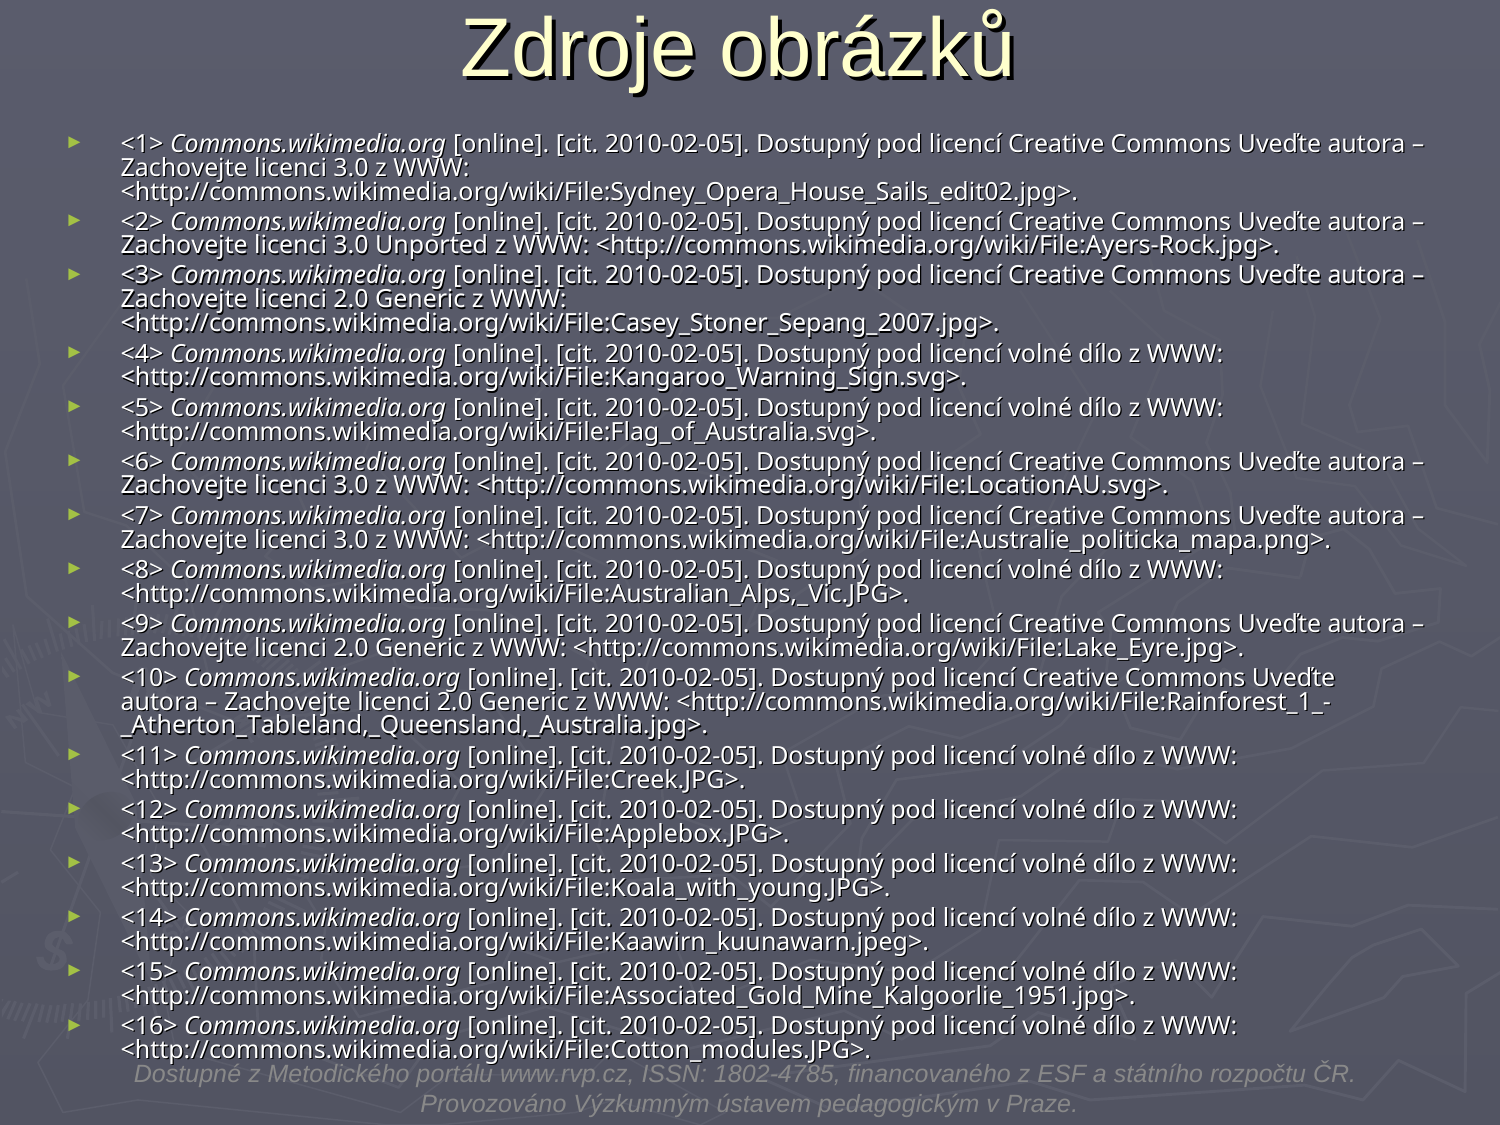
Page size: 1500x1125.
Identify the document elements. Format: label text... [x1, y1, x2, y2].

text_box Dostupné z Metodického portálu www.rvp.cz, ISSN: 1802-4785, financovaného z ESF a státního rozpočtu ČR. Provozováno Výzkumným ústavem pedagogickým v Praze. [0, 1049, 1500, 1125]
list <1> Commons.wikimedia.org [online]. [cit. 2010-02-05]. Dostupný pod licencí Creative Commons Uveďte autora – Zachovejte licenci 3.0 z WWW: <http://commons.wikimedia.org/wiki/File:Sydney_Opera_House_Sails_edit02.jpg>. <2> Commons.wikimedia.org [online]. [cit. 2010-02-05]. Dostupný pod licencí Creative Commons Uveďte autora – Zachovejte licenci 3.0 Unported z WWW: <http://commons.wikimedia.org/wiki/File:Ayers-Rock.jpg>. <3> Commons.wikimedia.org [online]. [cit. 2010-02-05]. Dostupný pod licencí Creative Commons Uveďte autora – Zachovejte licenci 2.0 Generic z WWW: <http://commons.wikimedia.org/wiki/File:Casey_Stoner_Sepang_2007.jpg>. <4> Commons.wikimedia.org [online]. [cit. 2010-02-05]. Dostupný pod licencí volné dílo z WWW: <http://commons.wikimedia.org/wiki/File:Kangaroo_Warning_Sign.svg>. <5> Commons.wikimedia.org [online]. [cit. 2010-02-05]. Dostupný pod licencí volné dílo z WWW: <http://commons.wikimedia.org/wiki/File:Flag_of_Australia.svg>. <6> Commons.wikimedia.org [online]. [cit. 2010-02-05]. Dostupný pod licencí Creative Commons Uveďte autora – Zachovejte licenci 3.0 z WWW: <http://commons.wikimedia.org/wiki/File:LocationAU.svg>. <7> Commons.wikimedia.org [online]. [cit. 2010-02-05]. Dostupný pod licencí Creative Commons Uveďte autora – Zachovejte licenci 3.0 z WWW: <http://commons.wikimedia.org/wiki/File:Australie_politicka_mapa.png>. <8> Commons.wikimedia.org [online]. [cit. 2010-02-05]. Dostupný pod licencí volné dílo z WWW: <http://commons.wikimedia.org/wiki/File:Australian_Alps,_Vic.JPG>. <9> Commons.wikimedia.org [online]. [cit. 2010-02-05]. Dostupný pod licencí Creative Commons Uveďte autora – Zachovejte licenci 2.0 Generic z WWW: <http://commons.wikimedia.org/wiki/File:Lake_Eyre.jpg>. <10> Commons.wikimedia.org [online]. [cit. 2010-02-05]. Dostupný pod licencí Creative Commons Uveďte autora – Zachovejte licenci 2.0 Generic z WWW: <http://commons.wikimedia.org/wiki/File:Rainforest_1_- _Atherton_Tableland,_Queensland,_Australia.jpg>. <11> Commons.wikimedia.org [online]. [cit. 2010-02-05]. Dostupný pod licencí volné dílo z WWW: <http://commons.wikimedia.org/wiki/File:Creek.JPG>. <12> Commons.wikimedia.org [online]. [cit. 2010-02-05]. Dostupný pod licencí volné dílo z WWW: <http://commons.wikimedia.org/wiki/File:Applebox.JPG>. <13> Commons.wikimedia.org [online]. [cit. 2010-02-05]. Dostupný pod licencí volné dílo z WWW: <http://commons.wikimedia.org/wiki/File:Koala_with_young.JPG>. <14> Commons.wikimedia.org [online]. [cit. 2010-02-05]. Dostupný pod licencí volné dílo z WWW: <http://commons.wikimedia.org/wiki/File:Kaawirn_kuunawarn.jpeg>. <15> Commons.wikimedia.org [online]. [cit. 2010-02-05]. Dostupný pod licencí volné dílo z WWW: <http://commons.wikimedia.org/wiki/File:Associated_Gold_Mine_Kalgoorlie_1951.jpg>. <16> Commons.wikimedia.org [online]. [cit. 2010-02-05]. Dostupný pod licencí volné dílo z WWW: <http://commons.wikimedia.org/wiki/File:Cotton_modules.JPG>. [49, 125, 1451, 1049]
title Zdroje obrázků [49, 0, 1451, 125]
